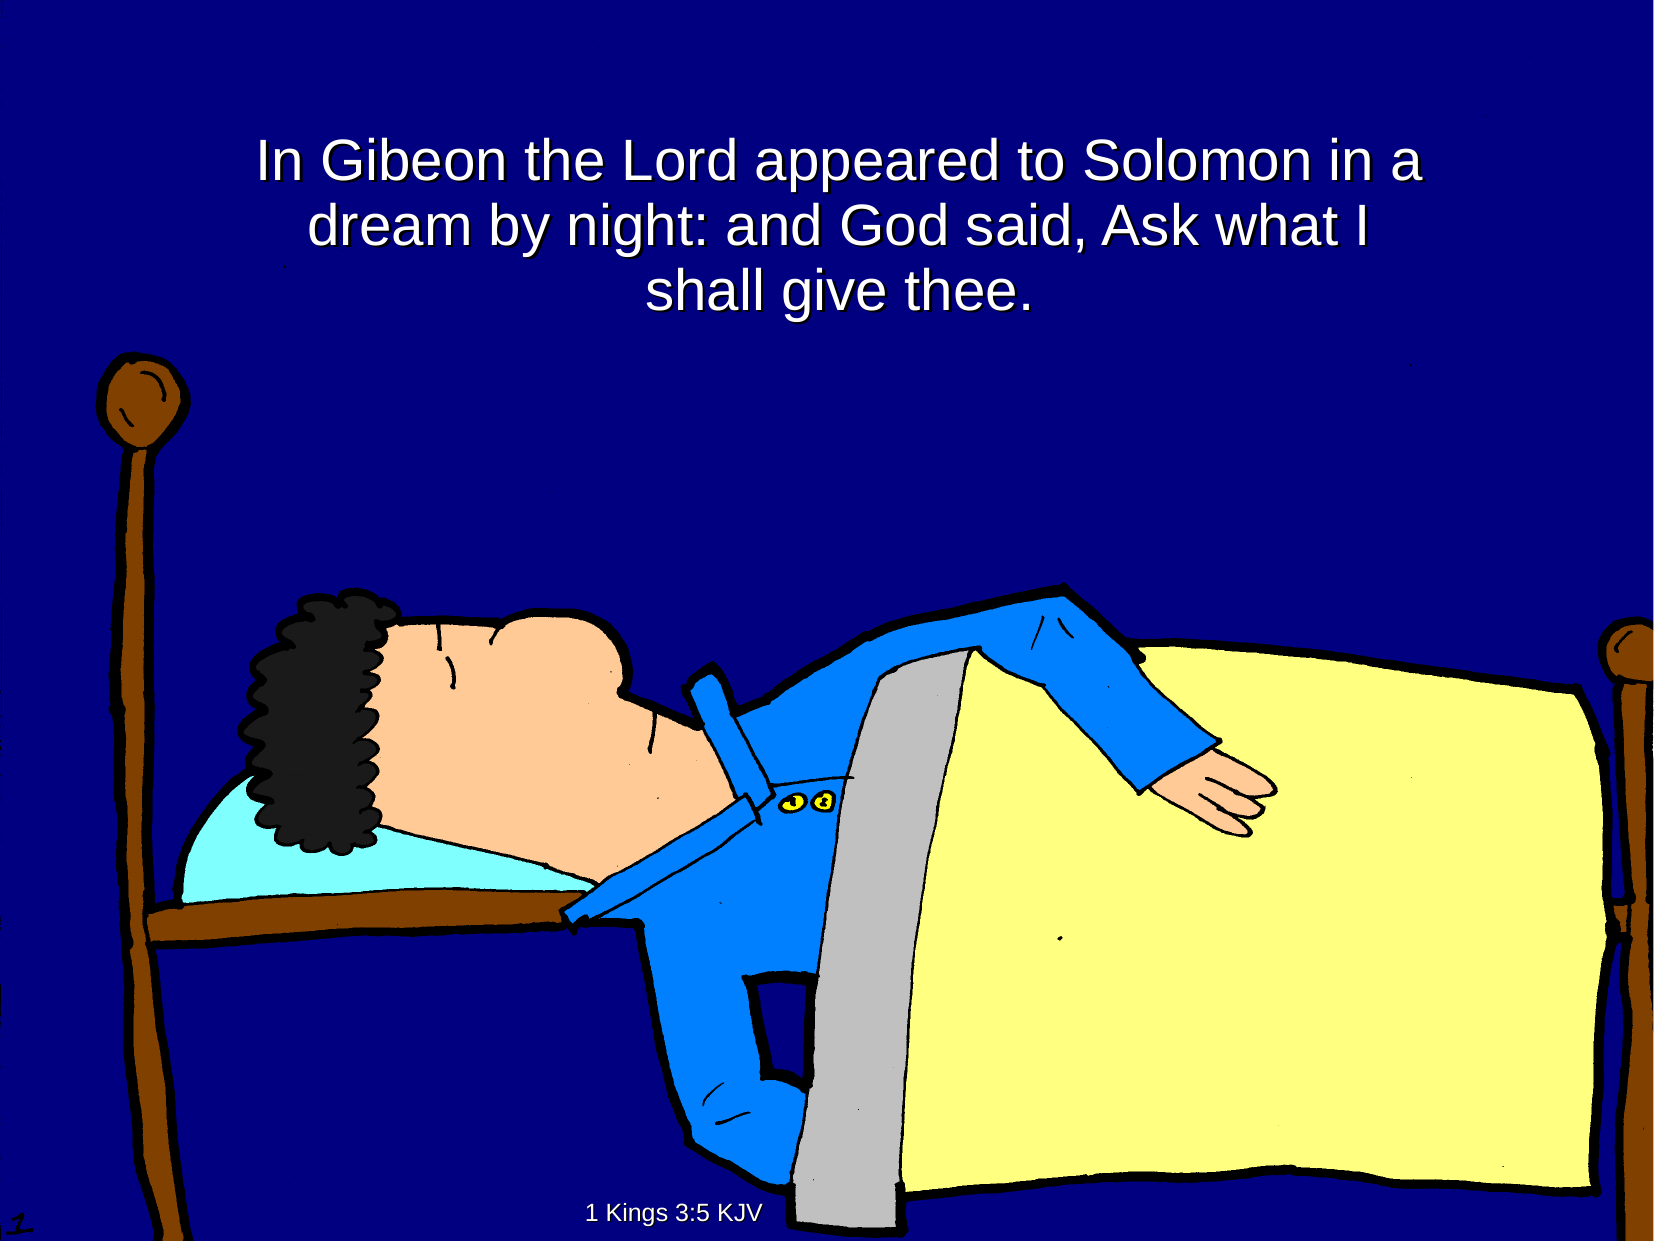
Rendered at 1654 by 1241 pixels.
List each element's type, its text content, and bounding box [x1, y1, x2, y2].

text_box 1 Kings 3:5 KJV [570, 1191, 779, 1235]
picture [0, 0, 1654, 1241]
text_box In Gibeon the Lord appeared to Solomon in a dream by night: and God said, Ask what I shall give thee. [225, 120, 1456, 330]
